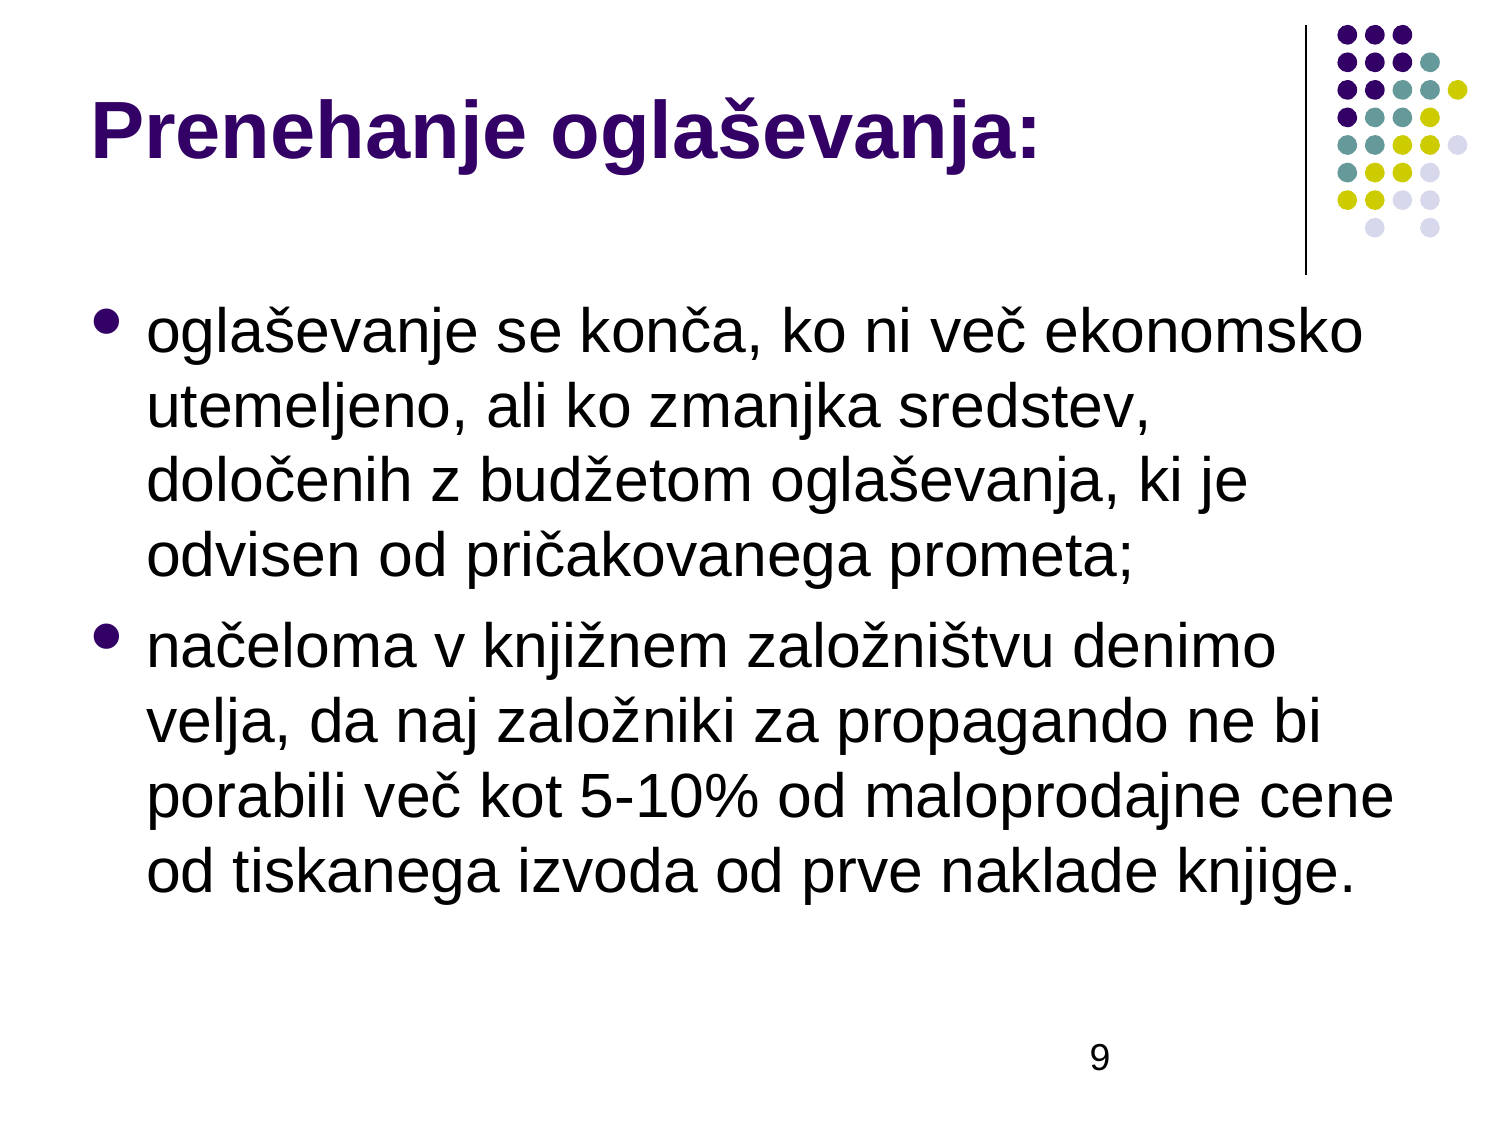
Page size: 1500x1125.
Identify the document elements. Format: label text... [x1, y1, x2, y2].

title Prenehanje oglaševanja: [74, 20, 1313, 233]
list oglaševanje se konča, ko ni več ekonomsko utemeljeno, ali ko zmanjka sredstev, določenih z budžetom oglaševanja, ki je odvisen od pričakovanega prometa; načeloma v knjižnem založništvu denimo velja, da naj založniki za propagando ne bi porabili več kot 5-10% od maloprodajne cene od tiskanega izvoda od prve naklade knjige. [75, 282, 1426, 1006]
